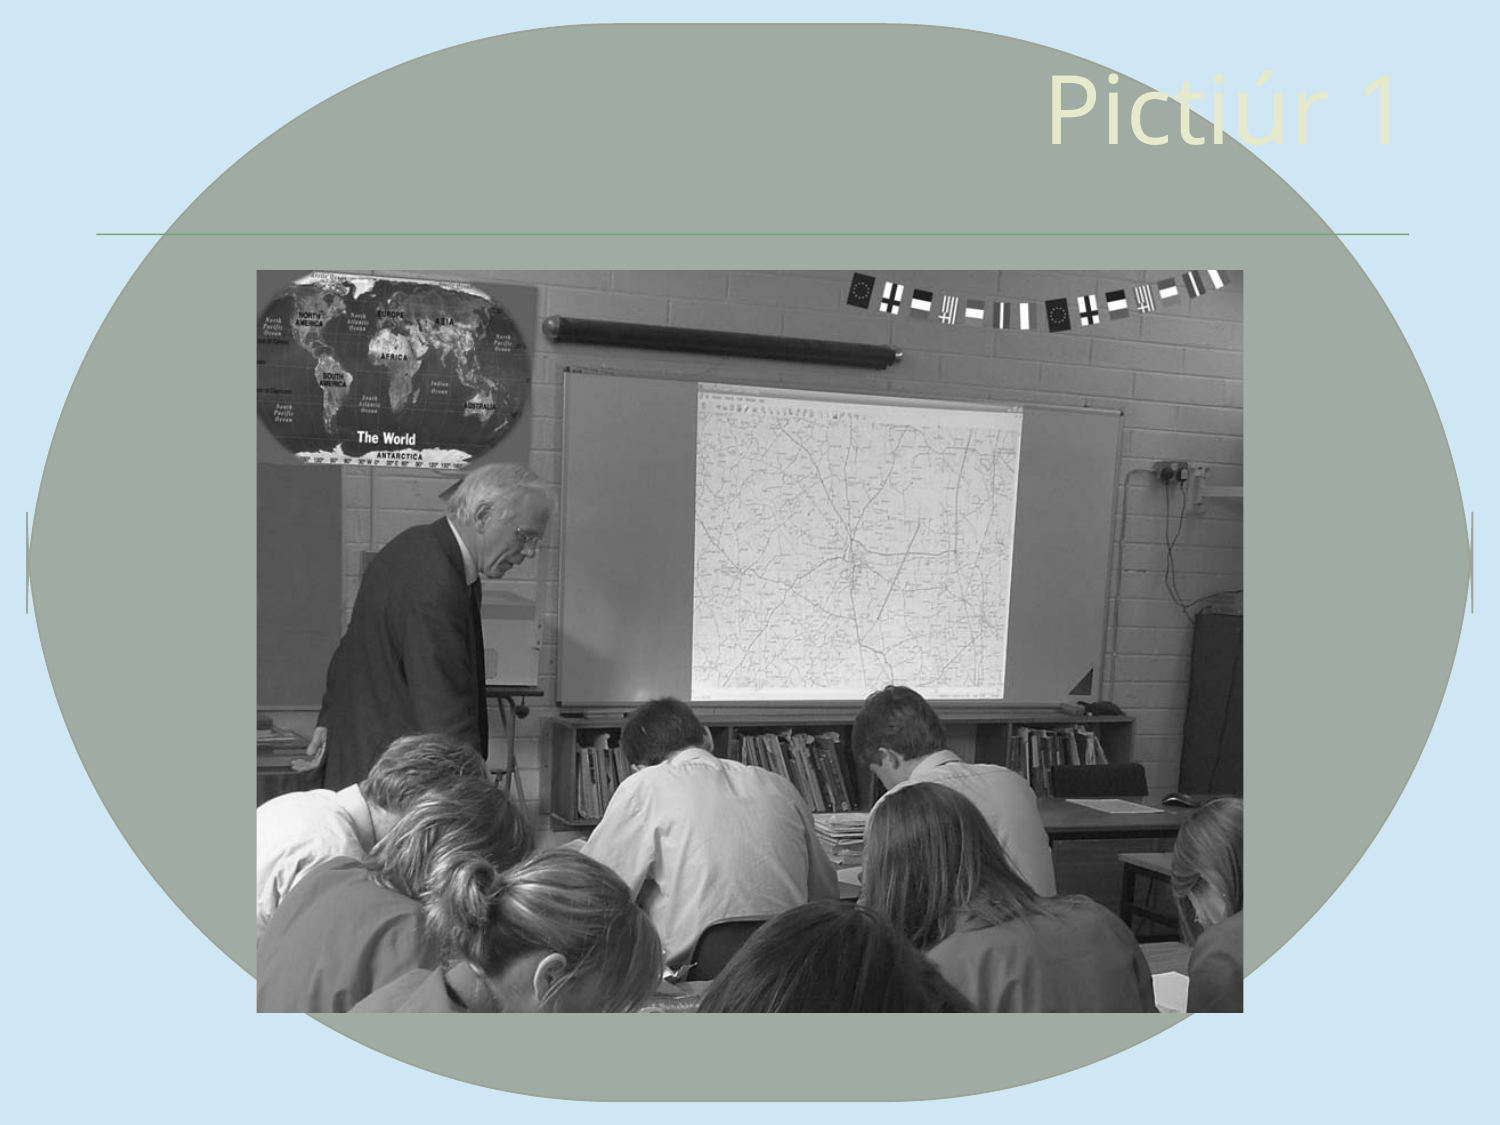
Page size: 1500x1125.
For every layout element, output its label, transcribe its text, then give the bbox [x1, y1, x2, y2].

picture [256, 270, 1244, 1013]
title Pictiúr 1 [75, 41, 1425, 230]
